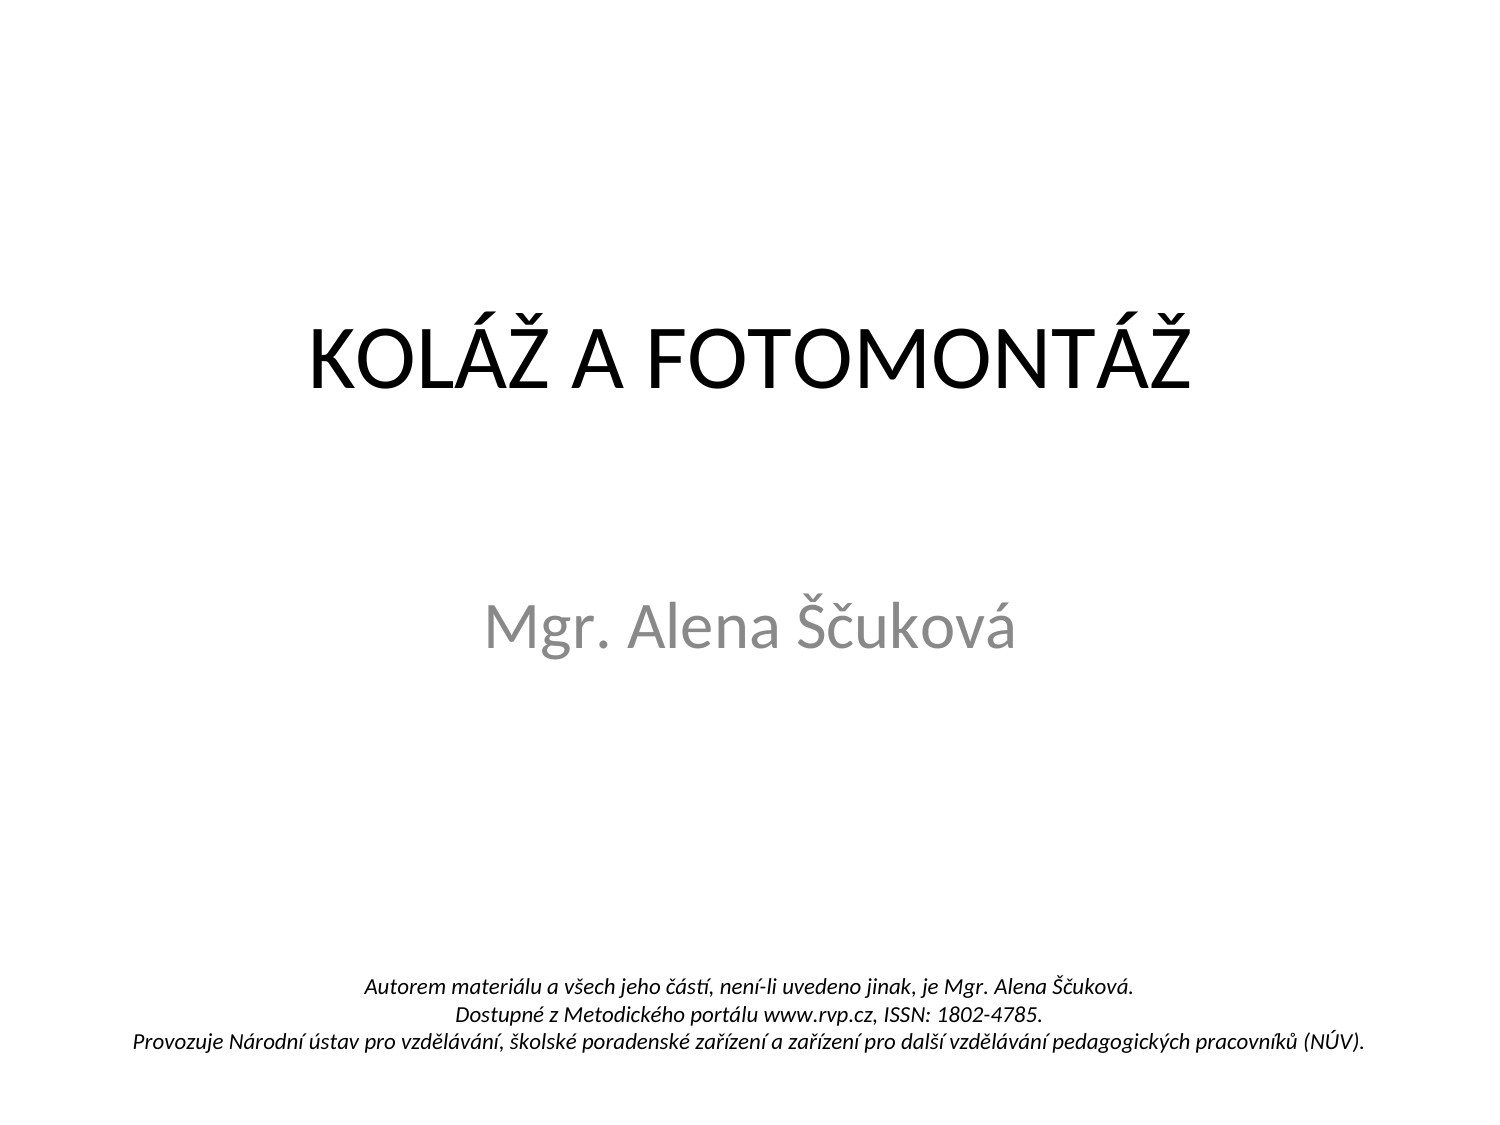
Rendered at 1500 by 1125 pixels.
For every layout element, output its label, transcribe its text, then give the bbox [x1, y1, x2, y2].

text_box Autorem materiálu a všech jeho částí, není-li uvedeno jinak, je Mgr. Alena Ščuková. Dostupné z Metodického portálu www.rvp.cz, ISSN: 1802-4785. Provozuje Národní ústav pro vzdělávání, školské poradenské zařízení a zařízení pro další vzdělávání pedagogických pracovníků (NÚV). [53, 964, 1447, 1062]
text_box Mgr. Alena Ščuková [225, 574, 1276, 862]
title KOLÁŽ A FOTOMONTÁŽ [113, 231, 1389, 473]
